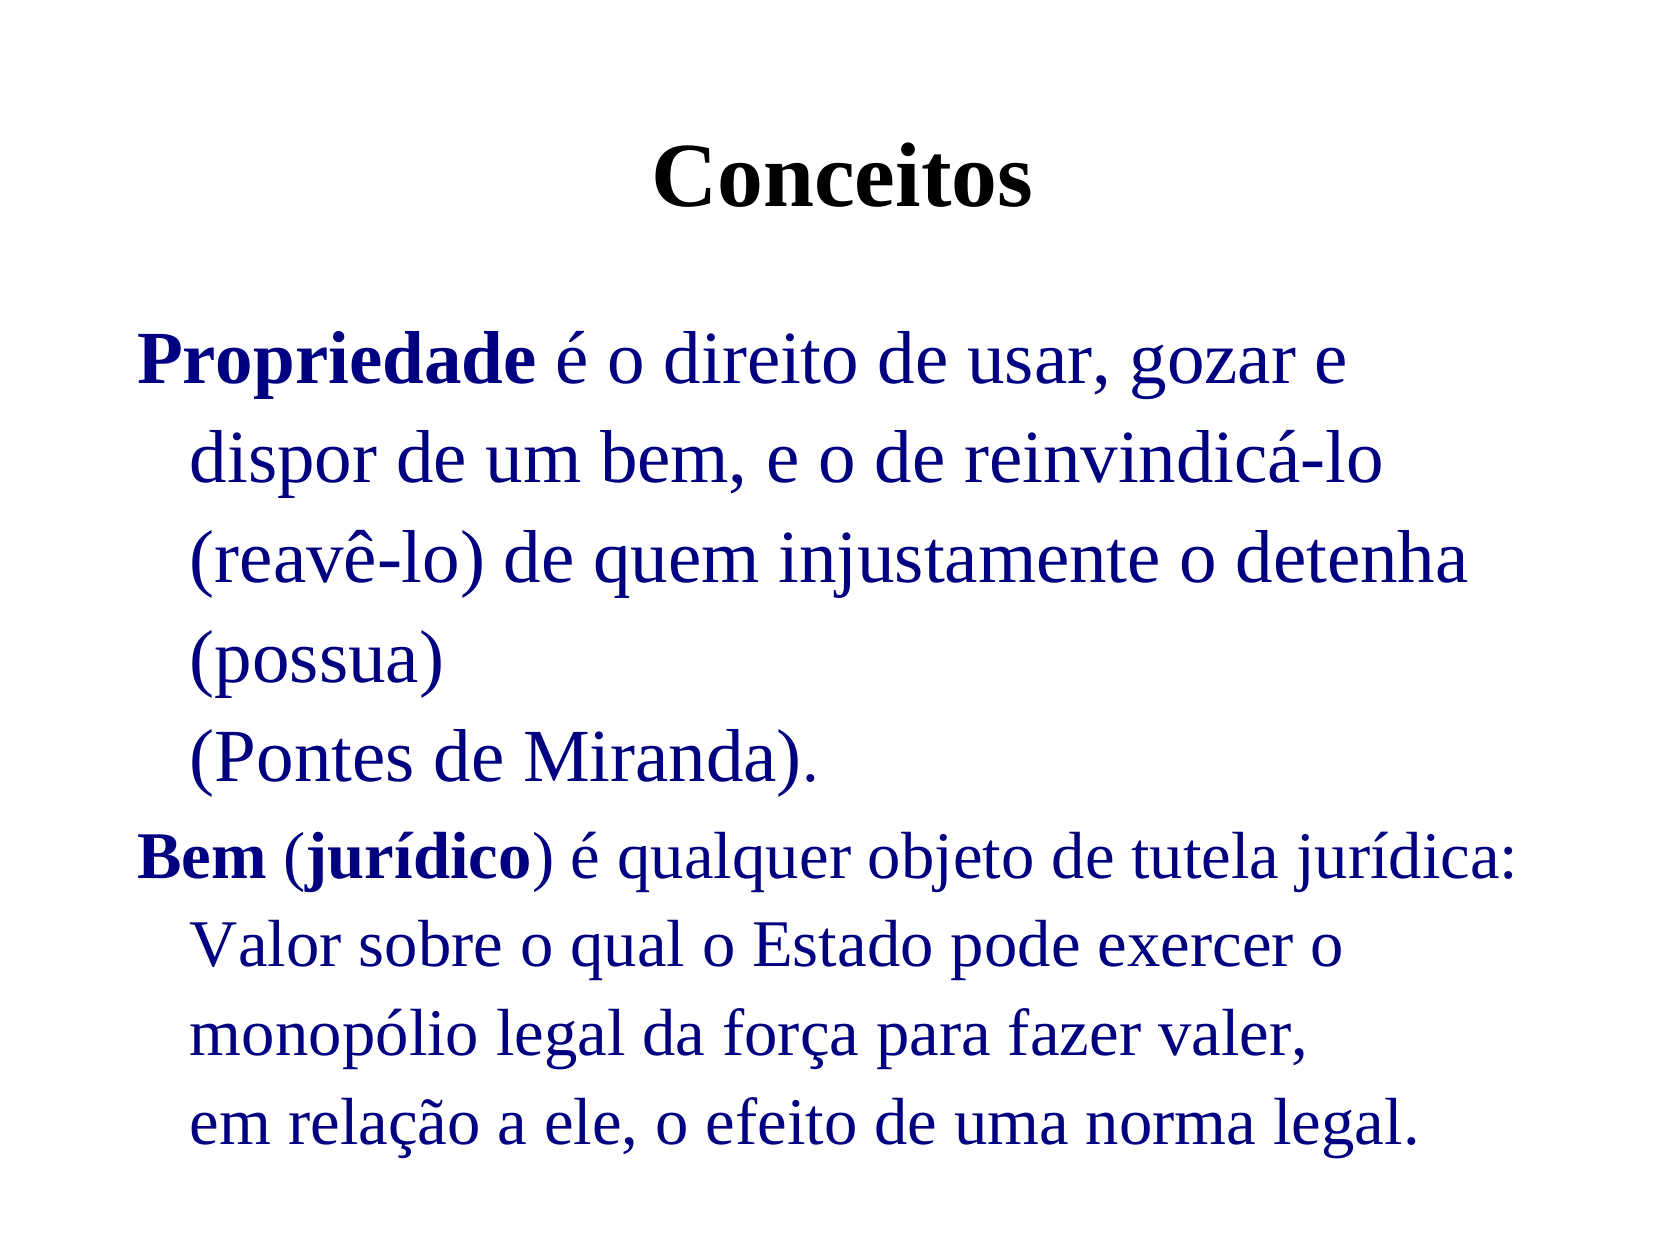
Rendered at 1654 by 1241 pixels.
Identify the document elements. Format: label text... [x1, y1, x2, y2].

title Conceitos [204, 81, 1480, 269]
text_box Propriedade é o direito de usar, gozar e dispor de um bem, e o de reinvindicá-lo (reavê-lo) de quem injustamente o detenha (possua) (Pontes de Miranda). Bem (jurídico) é qualquer objeto de tutela jurídica: Valor sobre o qual o Estado pode exercer o monopólio legal da força para fazer valer, em relação a ele, o efeito de uma norma legal. [127, 300, 1549, 1043]
